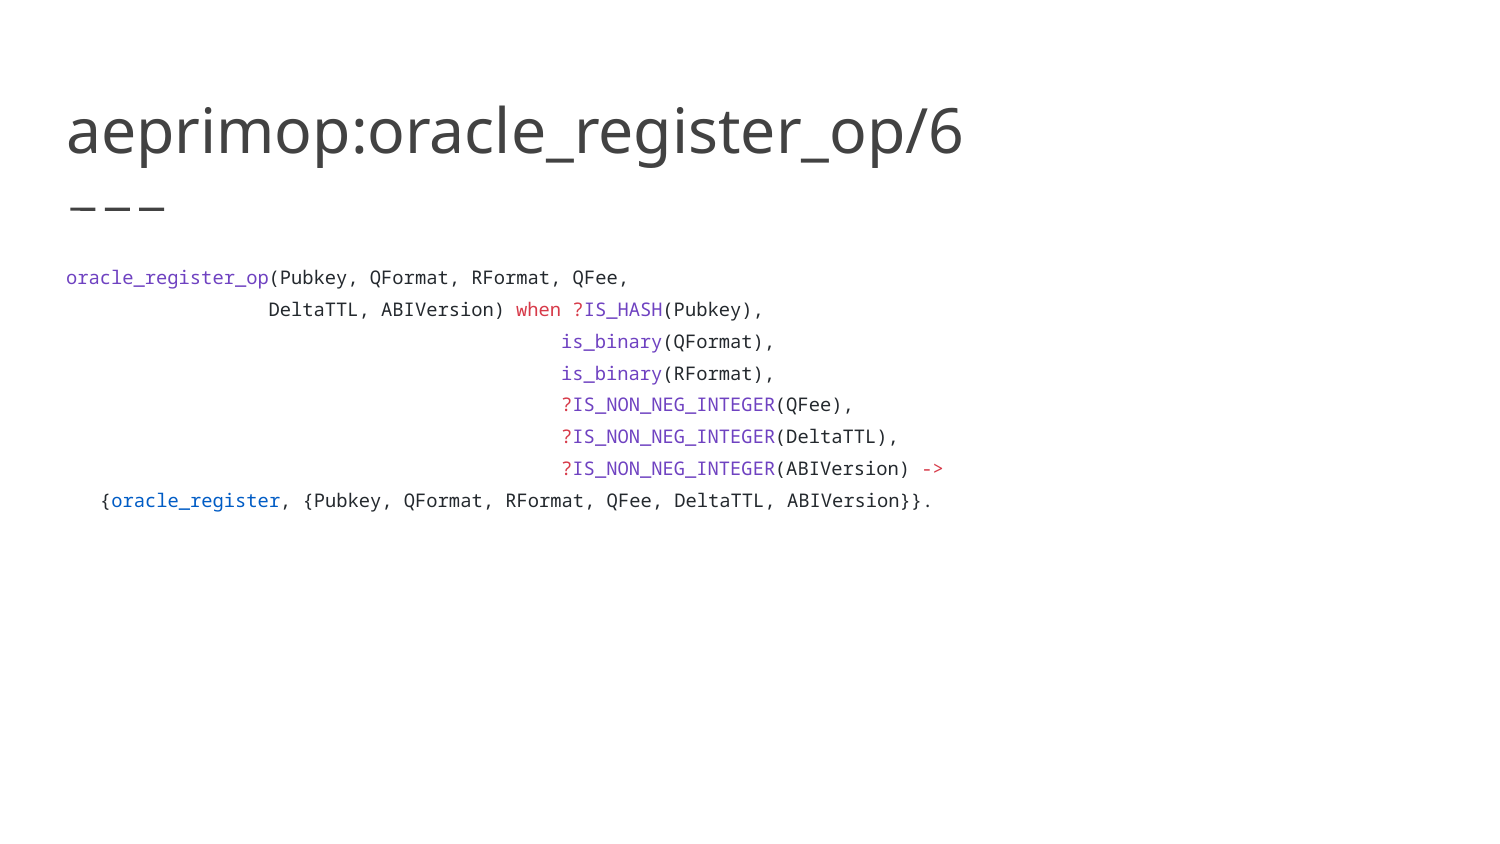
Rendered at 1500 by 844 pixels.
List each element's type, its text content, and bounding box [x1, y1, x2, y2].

list oracle_register_op(Pubkey, QFormat, RFormat, QFee, DeltaTTL, ABIVersion) when ?IS_HASH(Pubkey), is_binary(QFormat), is_binary(RFormat), ?IS_NON_NEG_INTEGER(QFee), ?IS_NON_NEG_INTEGER(DeltaTTL), ?IS_NON_NEG_INTEGER(ABIVersion) -> {oracle_register, {Pubkey, QFormat, RFormat, QFee, DeltaTTL, ABIVersion}}. [51, 240, 1449, 750]
title aeprimop:oracle_register_op/6 [51, 61, 1449, 182]
